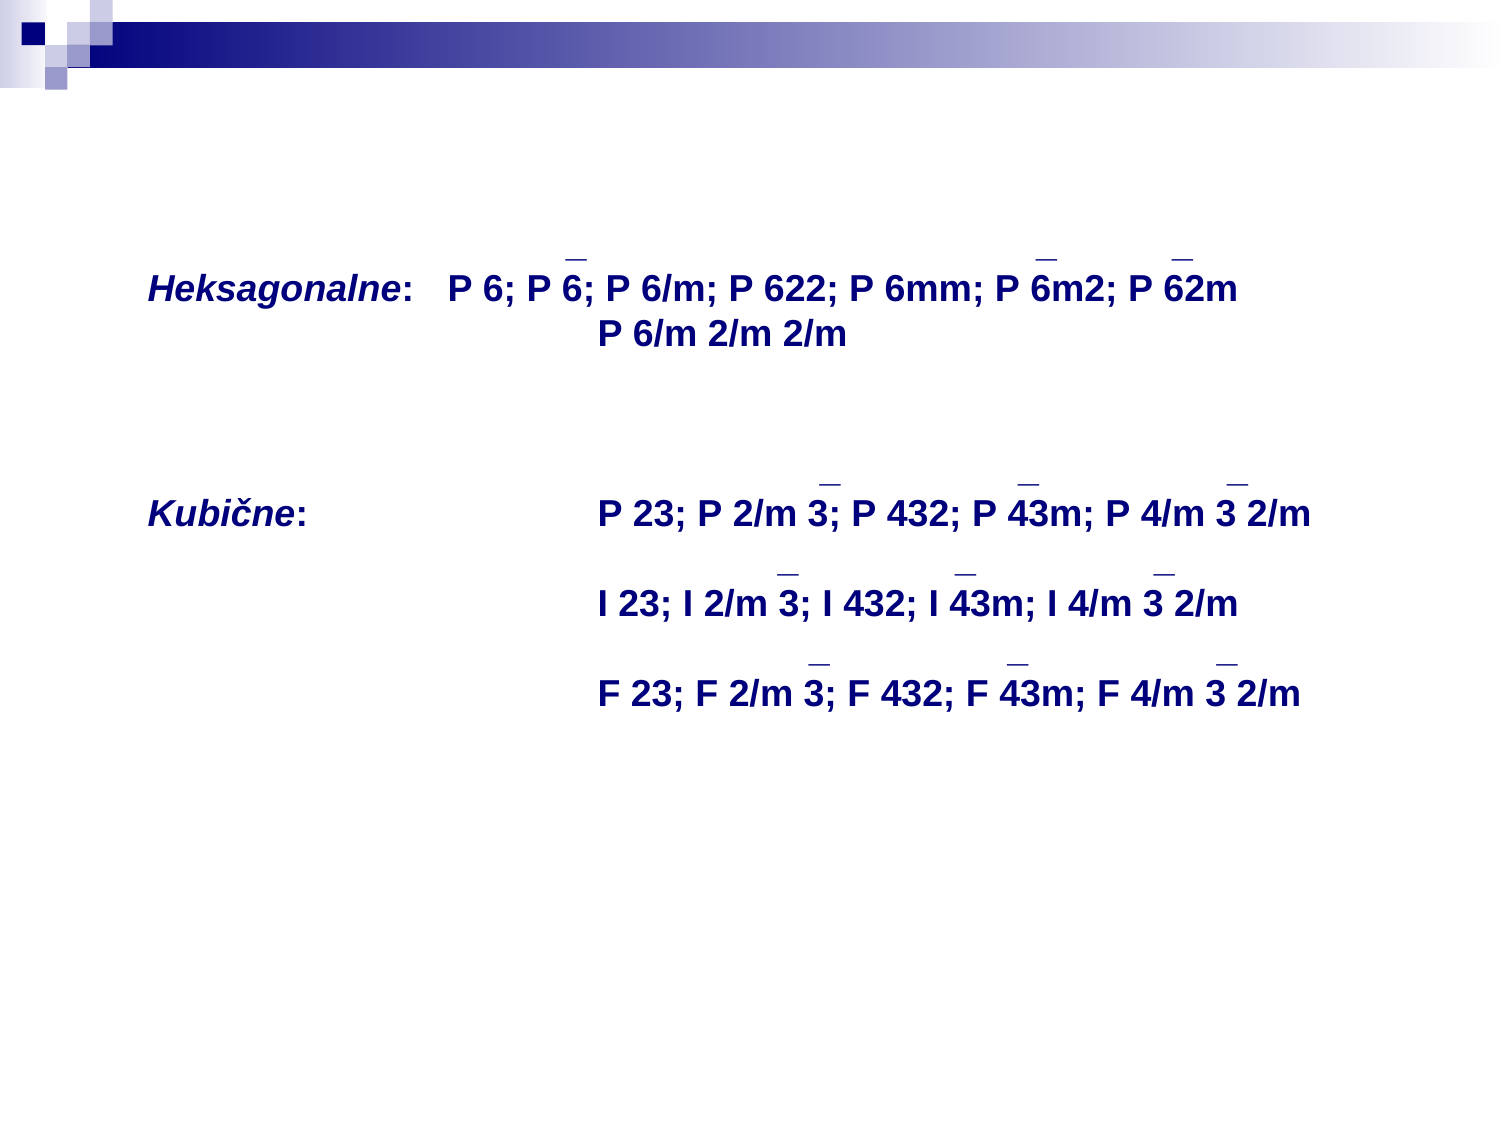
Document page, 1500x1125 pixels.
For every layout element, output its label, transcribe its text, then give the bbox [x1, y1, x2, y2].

text_box _ _ _ Heksagonalne: P 6; P 6; P 6/m; P 622; P 6mm; P 6m2; P 62m P 6/m 2/m 2/m _ _ _ Kubične: P 23; P 2/m 3; P 432; P 43m; P 4/m 3 2/m _ _ _ I 23; I 2/m 3; I 432; I 43m; I 4/m 3 2/m _ _ _ F 23; F 2/m 3; F 432; F 43m; F 4/m 3 2/m [132, 211, 1328, 722]
